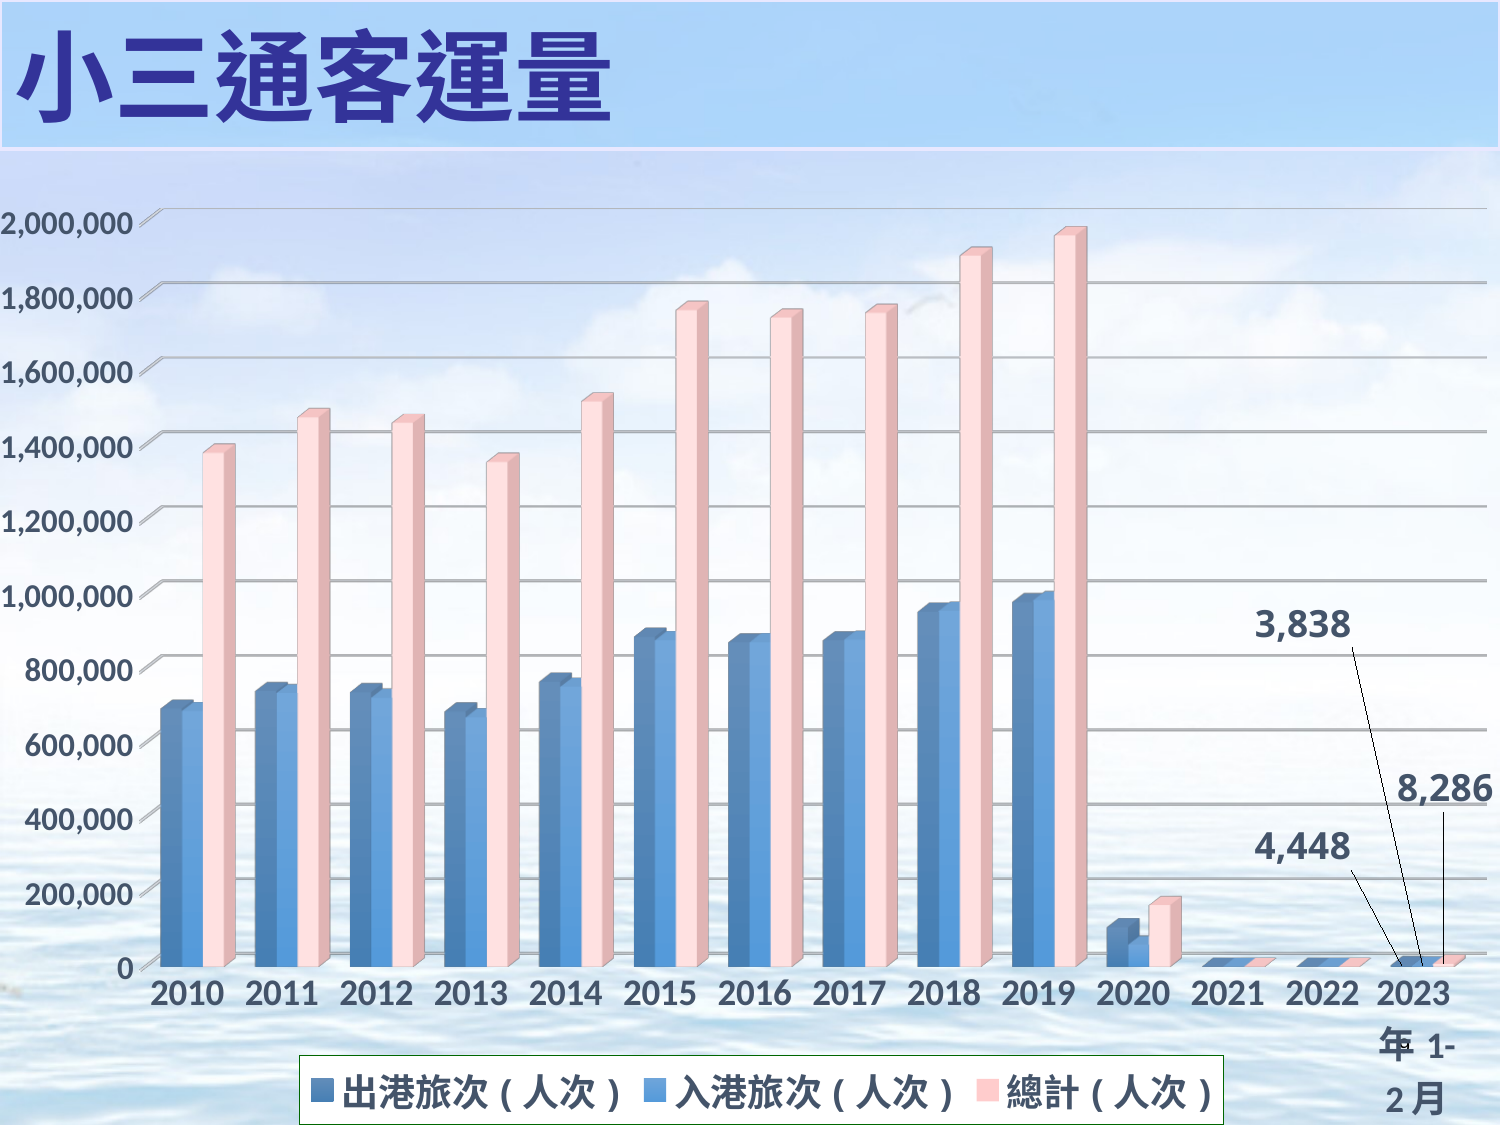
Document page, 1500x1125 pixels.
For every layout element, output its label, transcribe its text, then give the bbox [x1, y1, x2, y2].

text_box 小三通客運量 [0, 0, 1500, 149]
chart [0, 149, 1500, 1125]
